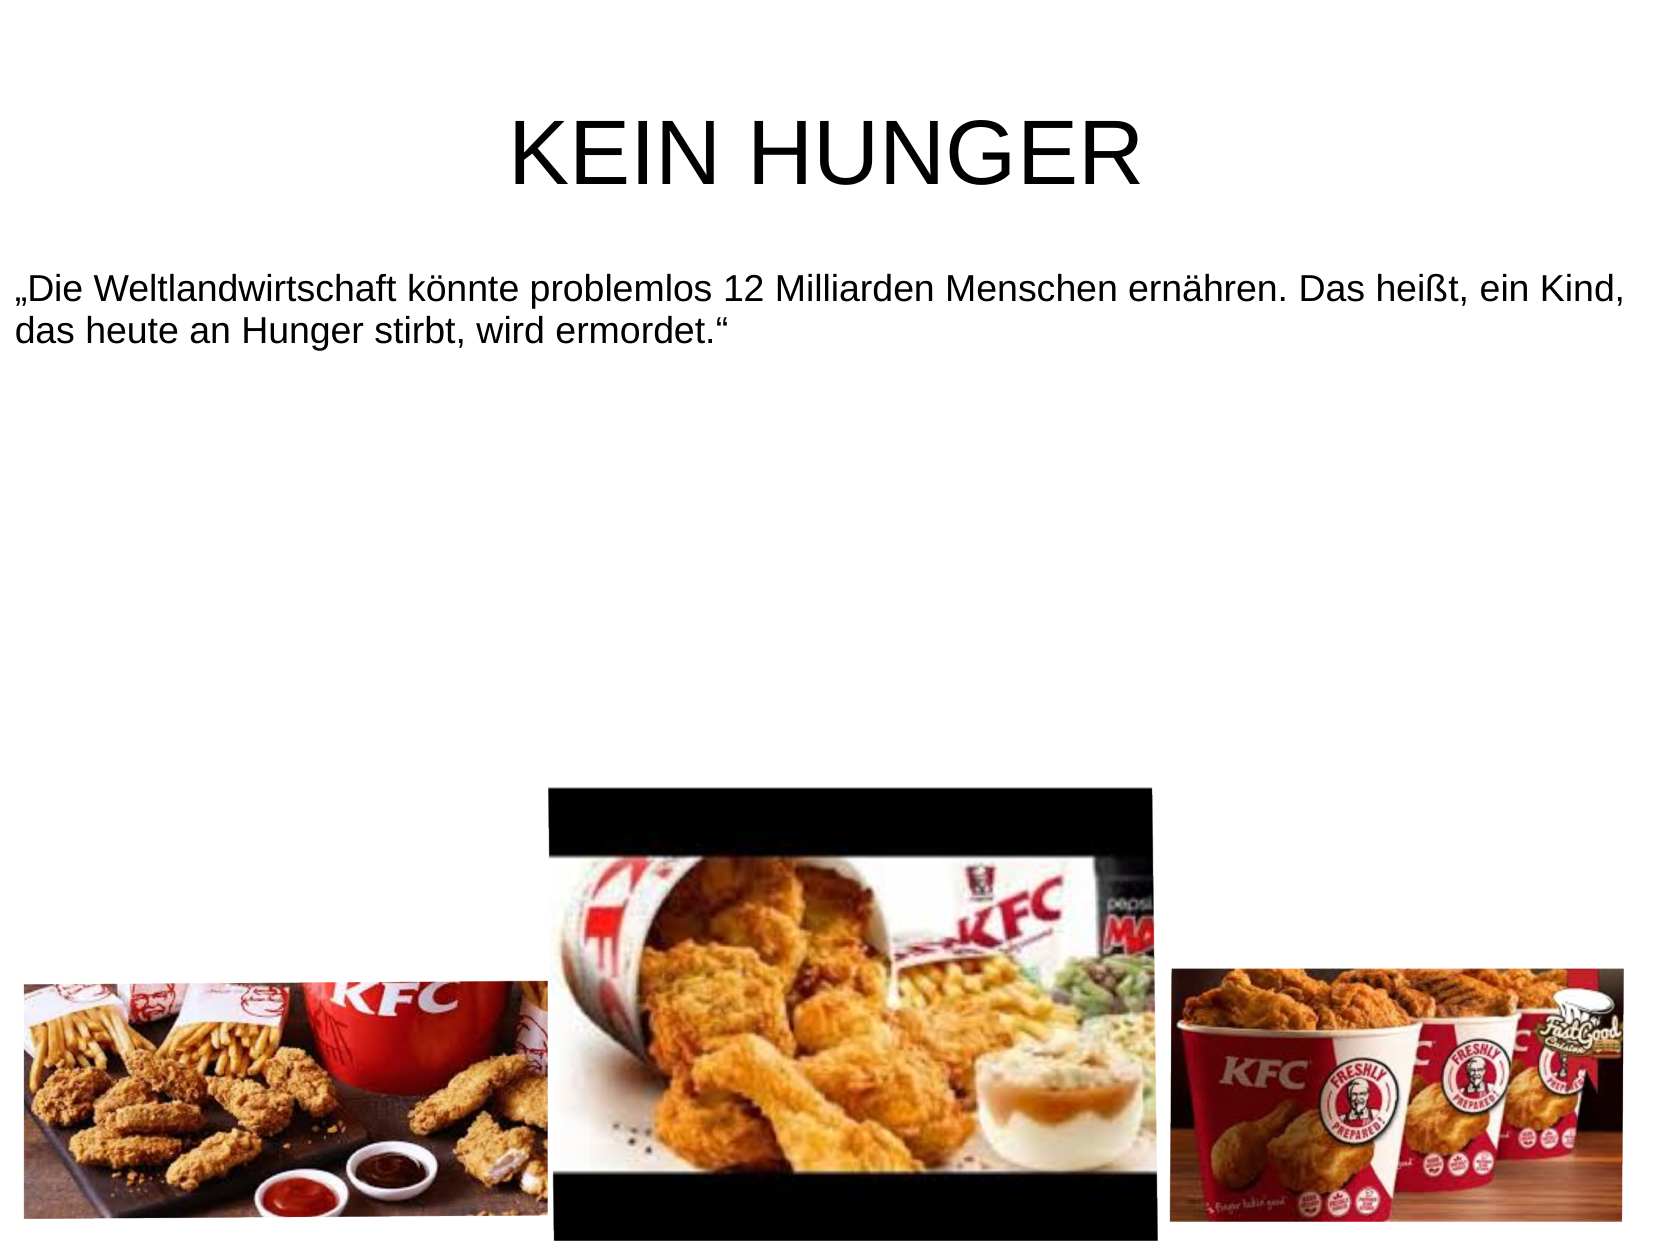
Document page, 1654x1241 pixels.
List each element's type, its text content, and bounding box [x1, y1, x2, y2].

picture [1169, 968, 1624, 1223]
picture [547, 787, 1158, 1241]
title KEIN HUNGER [82, 49, 1571, 257]
picture [23, 980, 548, 1219]
text_box „Die Weltlandwirtschaft könnte problemlos 12 Milliarden Menschen ernähren. Das heißt, ein Kind, das heute an Hunger stirbt, wird ermordet.“ [0, 259, 1641, 367]
